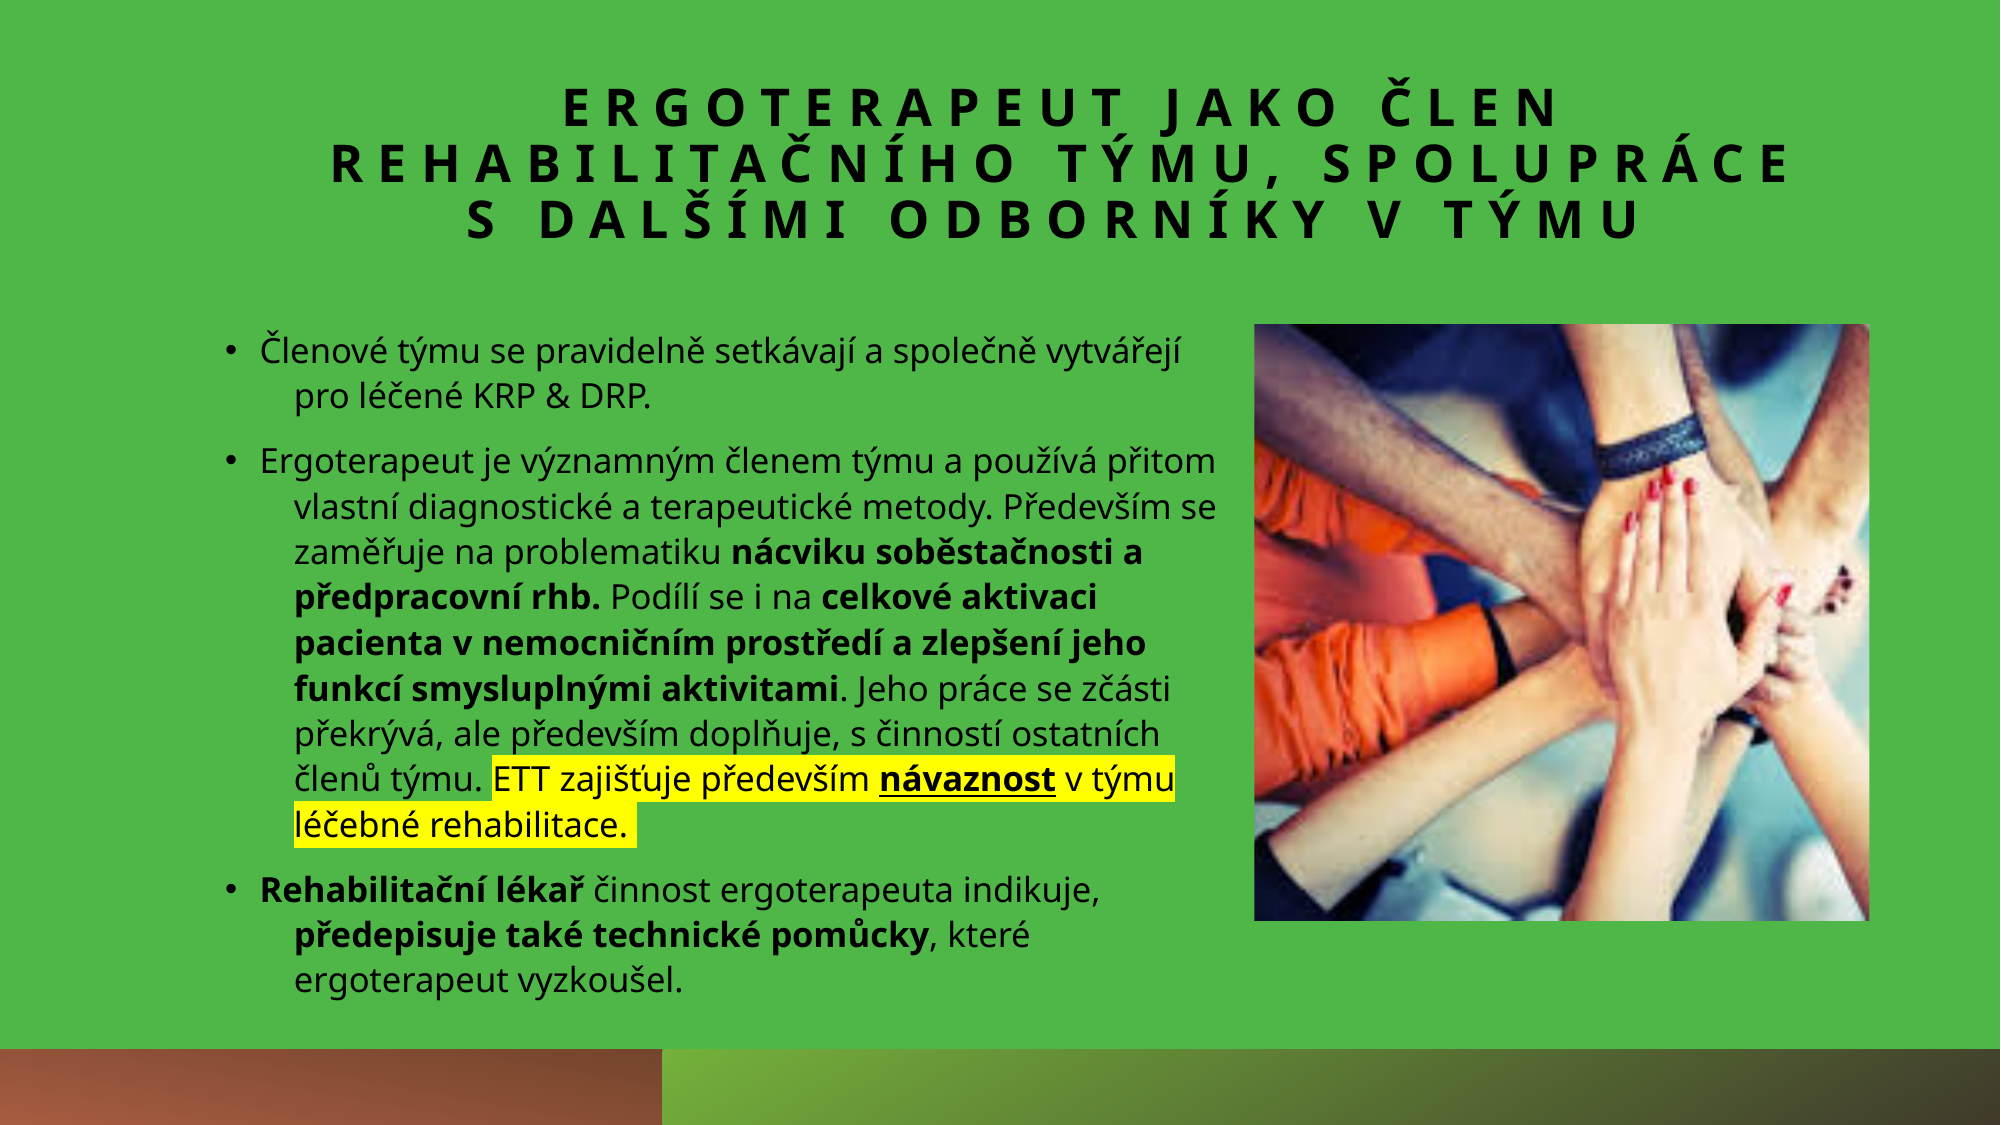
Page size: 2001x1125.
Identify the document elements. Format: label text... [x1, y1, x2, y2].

picture [1254, 324, 1870, 921]
text_box [0, 0, 2000, 1125]
list Členové týmu se pravidelně setkávají a společně vytvářejí pro léčené KRP & DRP. Ergoterapeut je významným členem týmu a používá přitom vlastní diagnostické a terapeutické metody. Především se zaměřuje na problematiku nácviku soběstačnosti a předpracovní rhb. Podílí se i na celkové aktivaci pacienta v nemocničním prostředí a zlepšení jeho funkcí smysluplnými aktivitami. Jeho práce se zčásti překrývá, ale především doplňuje, s činností ostatních členů týmu. ETT zajišťuje především návaznost v týmu léčebné rehabilitace. Rehabilitační lékař činnost ergoterapeuta indikuje, předepisuje také technické pomůcky, které ergoterapeut vyzkoušel. [225, 324, 1233, 1003]
title Ergoterapeut jako člen rehabilitačního týmu, spolupráce s dalšími odborníky v týmu [225, 75, 1909, 250]
